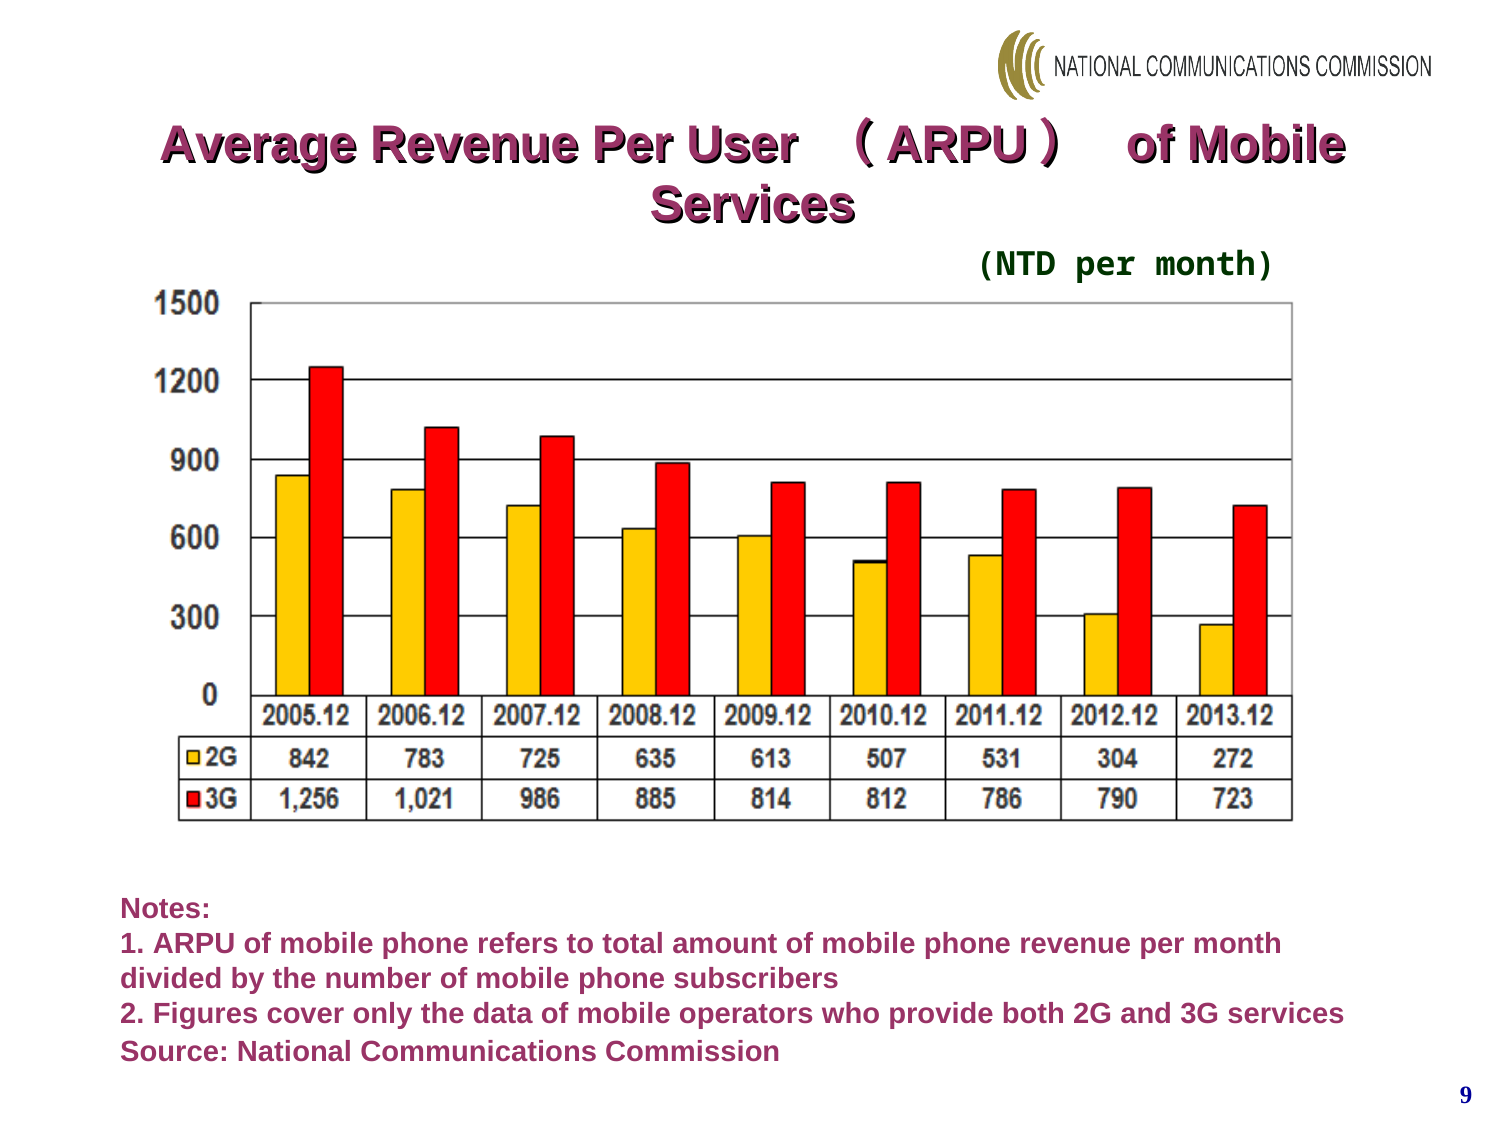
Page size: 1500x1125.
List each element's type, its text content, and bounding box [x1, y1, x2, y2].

picture [88, 250, 1330, 905]
picture [998, 30, 1432, 100]
text_box (NTD per month) [961, 250, 1291, 290]
title Average Revenue Per User （ARPU） of Mobile Services [35, 152, 1470, 250]
text_box Notes: 1. ARPU of mobile phone refers to total amount of mobile phone revenue per month divided by the number of mobile phone subscribers 2. Figures cover only the data of mobile operators who provide both 2G and 3G services Source: National Communications Commission [105, 881, 1395, 1076]
